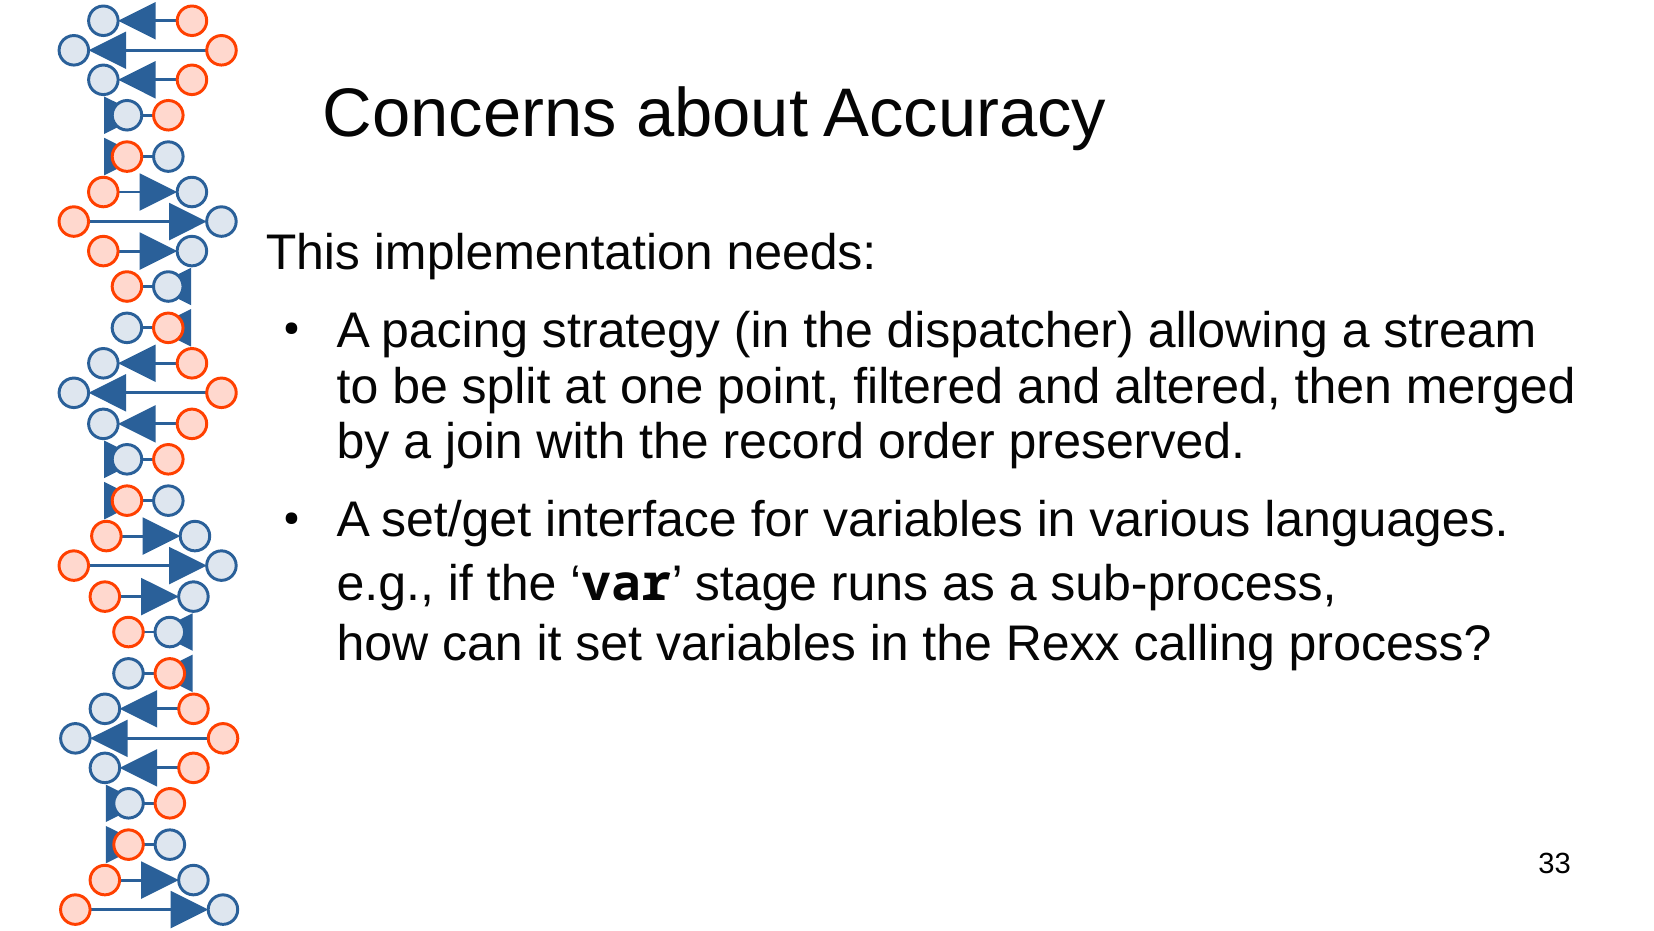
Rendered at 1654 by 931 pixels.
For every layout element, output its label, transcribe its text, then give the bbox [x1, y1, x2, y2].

list This implementation needs: A pacing strategy (in the dispatcher) allowing a stream to be split at one point, filtered and altered, then merged by a join with the record order preserved. A set/get interface for variables in various languages. e.g., if the ‘var’ stage runs as a sub-process, how can it set variables in the Rexx calling process? [265, 224, 1595, 764]
title Concerns about Accuracy [265, 35, 1595, 189]
